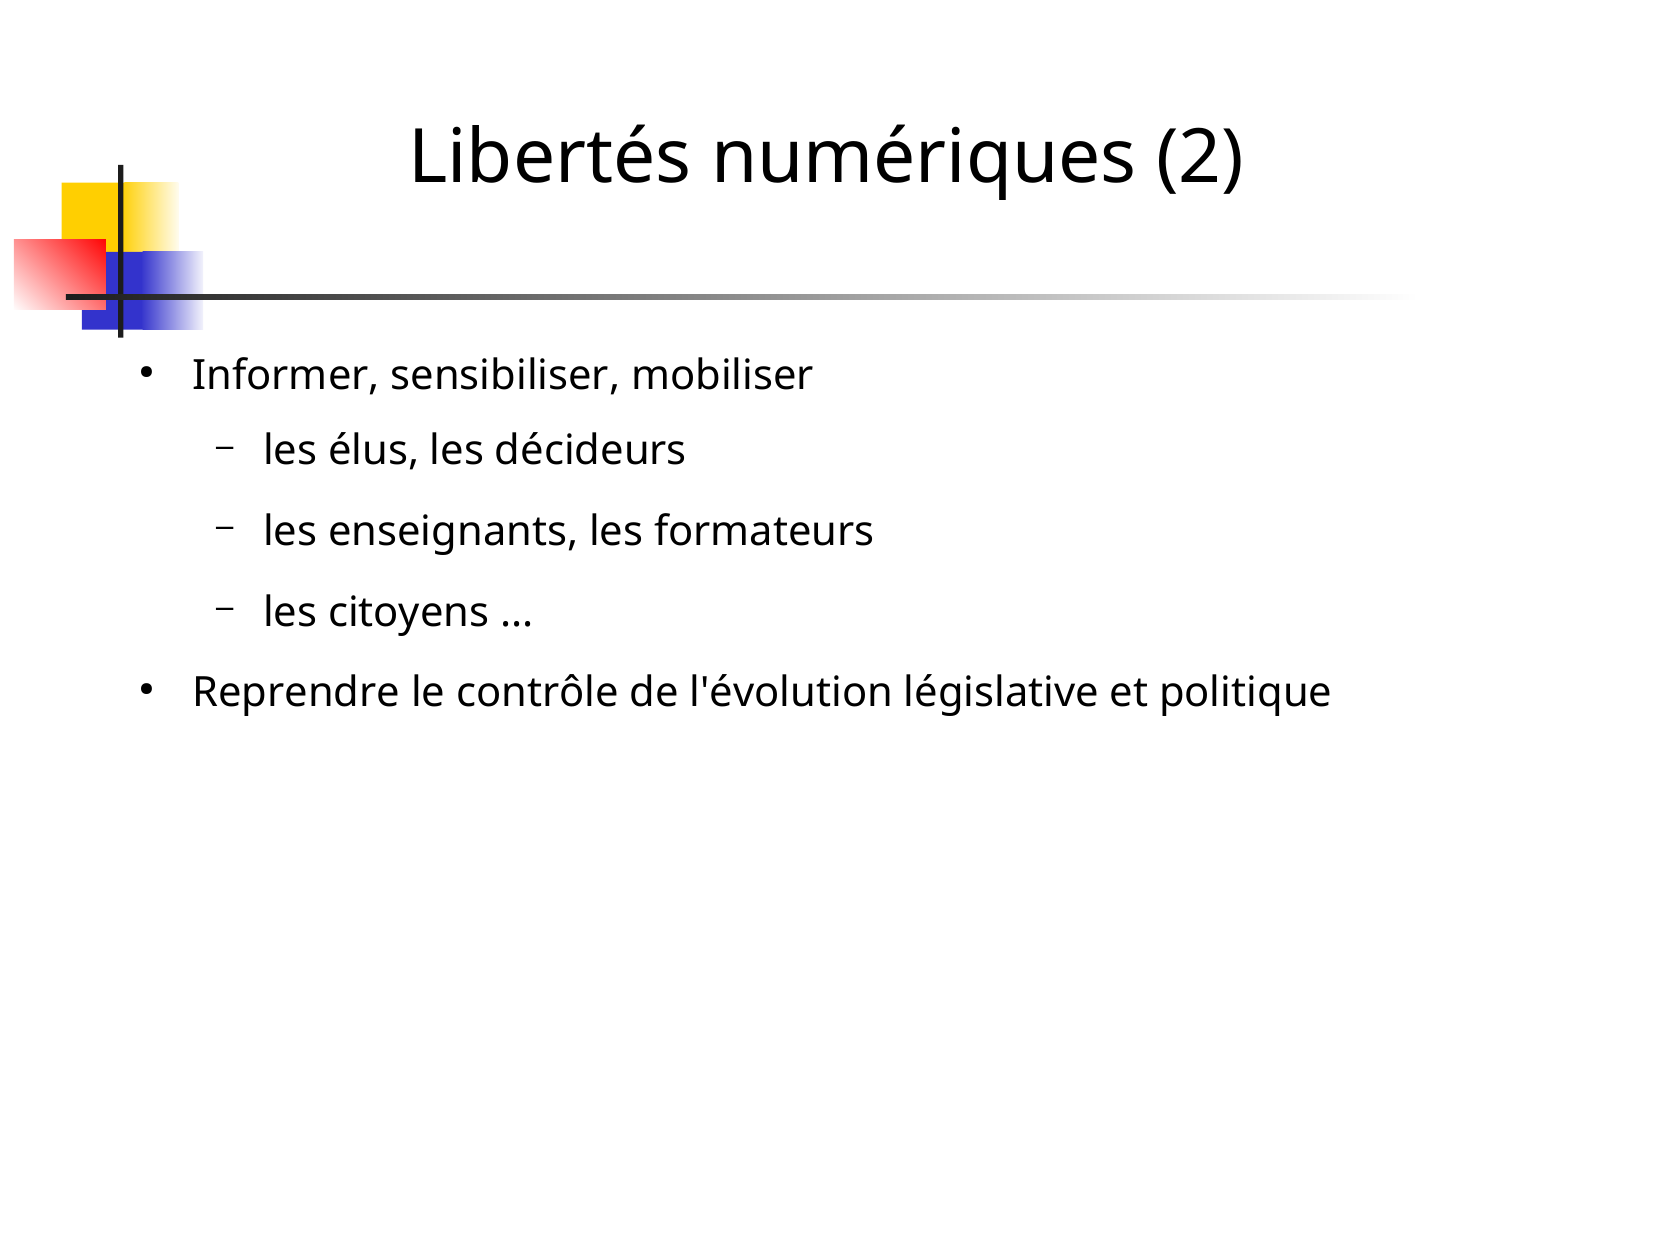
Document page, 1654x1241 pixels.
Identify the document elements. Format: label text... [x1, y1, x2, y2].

title Libertés numériques (2) [82, 49, 1571, 257]
list Informer, sensibiliser, mobiliser les élus, les décideurs les enseignants, les formateurs les citoyens ... Reprendre le contrôle de l'évolution législative et politique [121, 344, 1534, 1127]
